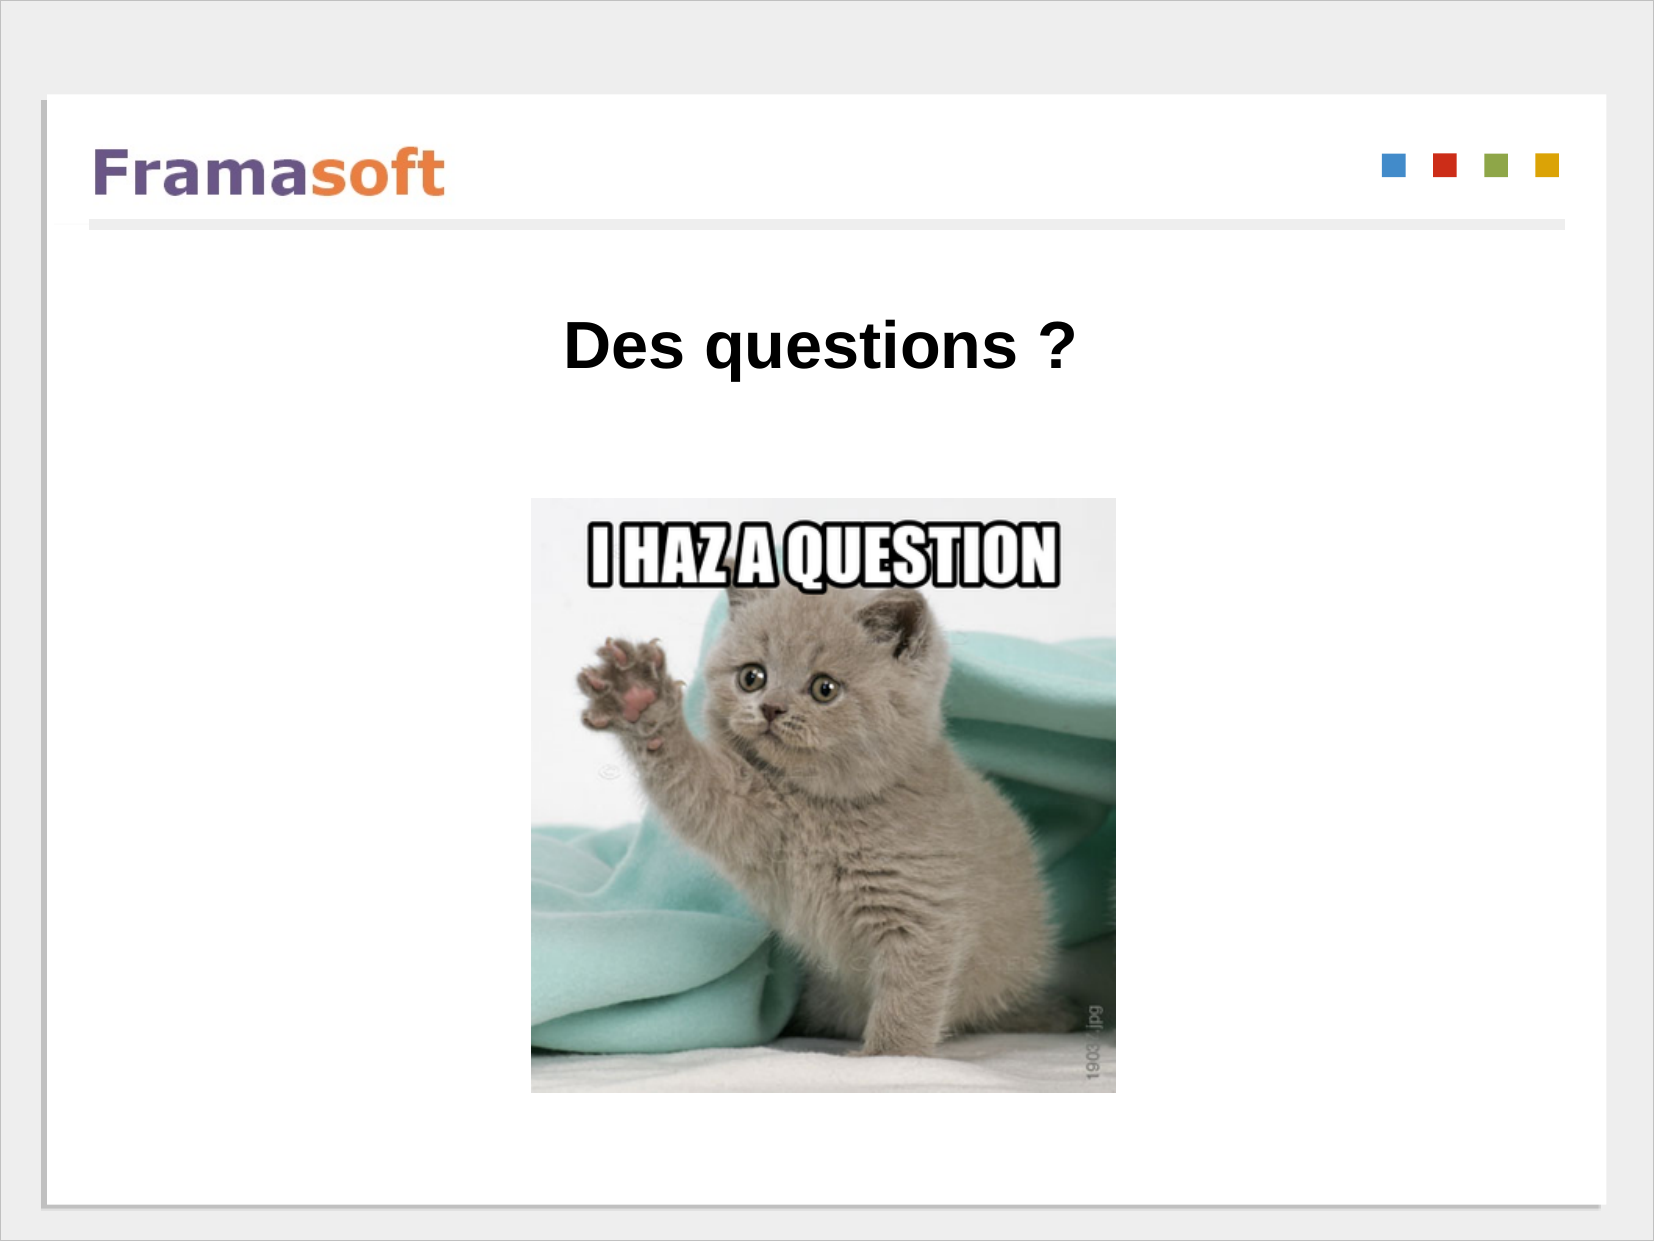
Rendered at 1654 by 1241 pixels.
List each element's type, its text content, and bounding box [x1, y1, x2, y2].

text_box Des questions ? [82, 301, 1560, 396]
text_box [0, 0, 1654, 1241]
picture [54, 104, 508, 225]
picture [531, 498, 1116, 1093]
